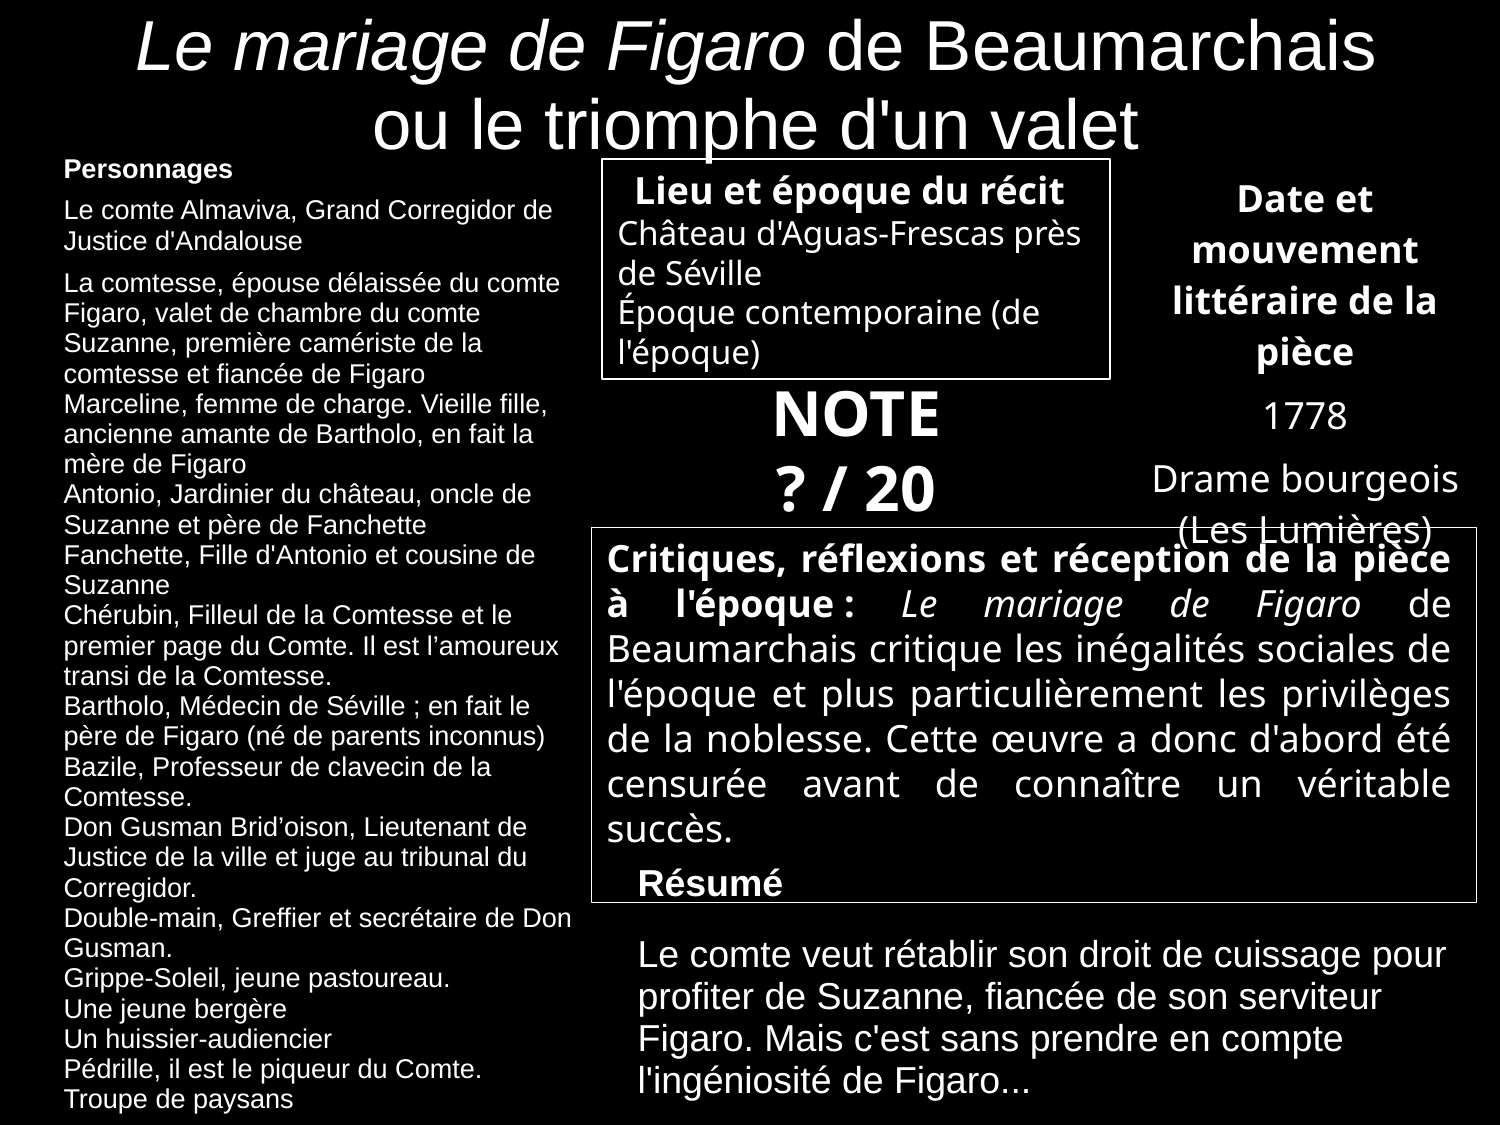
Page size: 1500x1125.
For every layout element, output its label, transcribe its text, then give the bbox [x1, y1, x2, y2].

list Résumé Le comte veut rétablir son droit de cuissage pour profiter de Suzanne, fiancée de son serviteur Figaro. Mais c'est sans prendre en compte l'ingéniosité de Figaro... [566, 862, 1453, 1125]
text_box Lieu et époque du récit Château d'Aguas-Frescas près de Séville Époque contemporaine (de l'époque) [602, 159, 1110, 366]
title Le mariage de Figaro de Beaumarchais ou le triomphe d'un valet [118, 0, 1394, 206]
text_box NOTE ? / 20 [602, 366, 1110, 528]
text_box Critiques, réflexions et réception de la pièce à l'époque : Le mariage de Figaro de Beaumarchais critique les inégalités sociales de l'époque et plus particulièrement les privilèges de la noblesse. Cette œuvre a donc d'abord été censurée avant de connaître un véritable succès. [592, 528, 1476, 903]
text_box Date et mouvement littéraire de la pièce 1778 Drame bourgeois (Les Lumières) [1110, 165, 1500, 521]
list Personnages Le comte Almaviva, Grand Corregidor de Justice d'Andalouse La comtesse, épouse délaissée du comte Figaro, valet de chambre du comte Suzanne, première camériste de la comtesse et fiancée de Figaro Marceline, femme de charge. Vieille fille, ancienne amante de Bartholo, en fait la mère de Figaro Antonio, Jardinier du château, oncle de Suzanne et père de Fanchette Fanchette, Fille d'Antonio et cousine de Suzanne Chérubin, Filleul de la Comtesse et le premier page du Comte. Il est l’amoureux transi de la Comtesse. Bartholo, Médecin de Séville ; en fait le père de Figaro (né de parents inconnus) Bazile, Professeur de clavecin de la Comtesse. Don Gusman Brid’oison, Lieutenant de Justice de la ville et juge au tribunal du Corregidor. Double-main, Greffier et secrétaire de Don Gusman. Grippe-Soleil, jeune pastoureau. Une jeune bergère Un huissier-audiencier Pédrille, il est le piqueur du Comte. Troupe de paysans [0, 153, 591, 1125]
